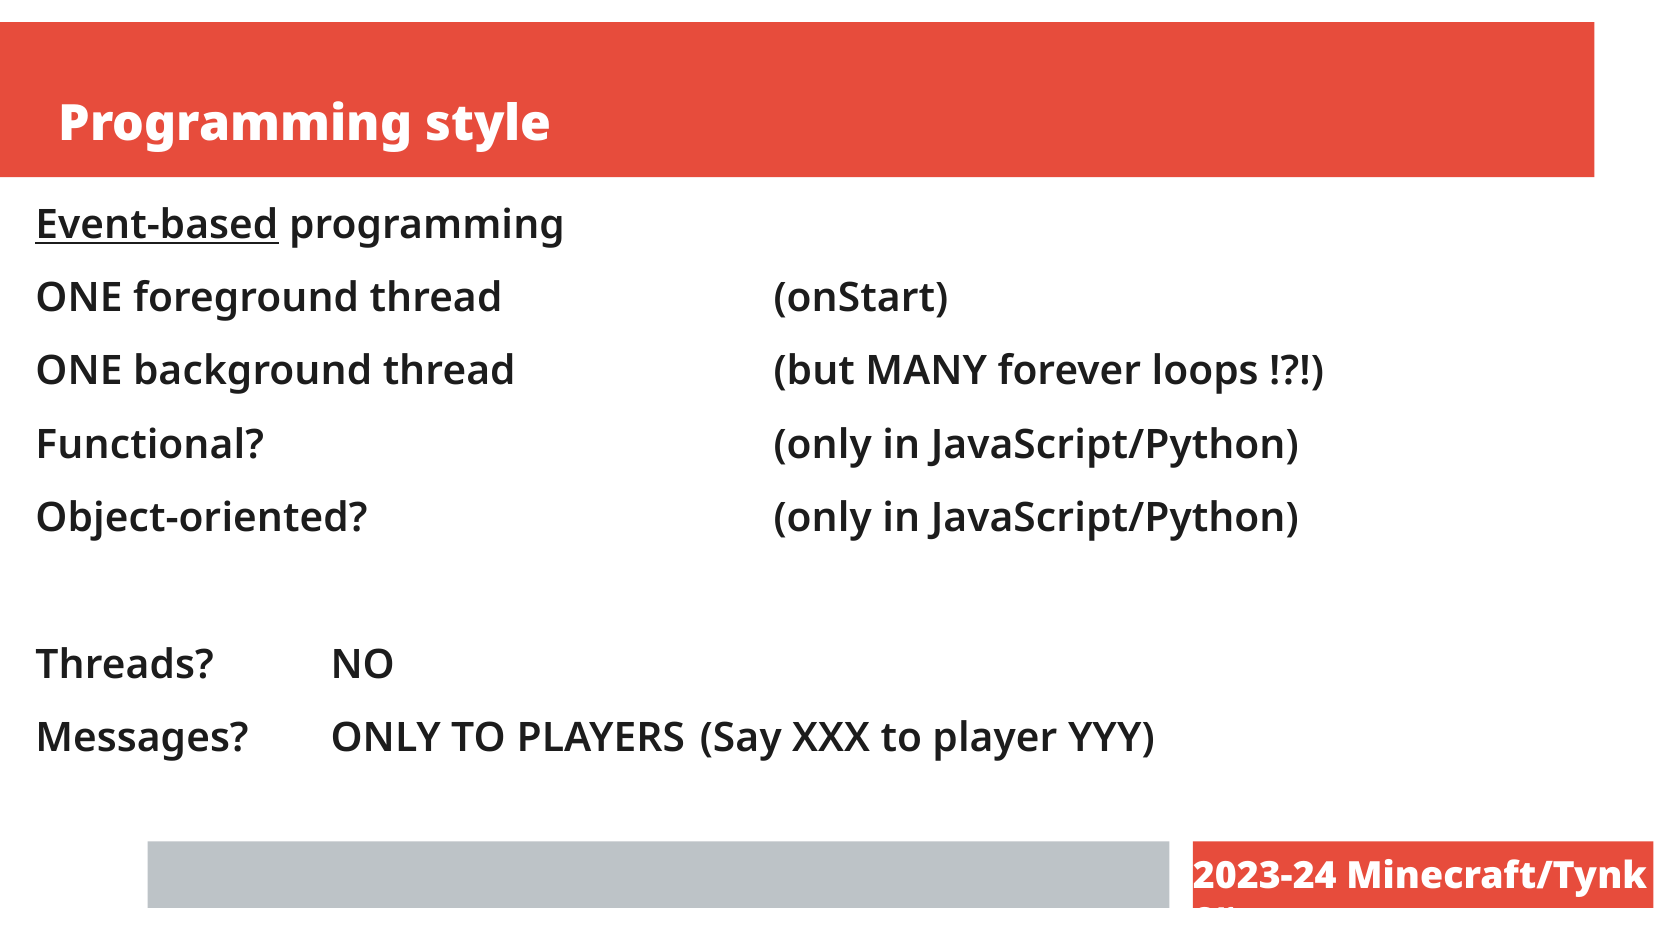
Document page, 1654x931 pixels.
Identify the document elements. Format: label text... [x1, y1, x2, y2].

list Event-based programming ONE foreground thread (onStart) ONE background thread (but MANY forever loops !?!) Functional? (only in JavaScript/Python) Object-oriented? (only in JavaScript/Python) Threads? NO Messages? ONLY TO PLAYERS (Say XXX to player YYY) [35, 194, 1619, 820]
title Programming style [59, 44, 1595, 156]
